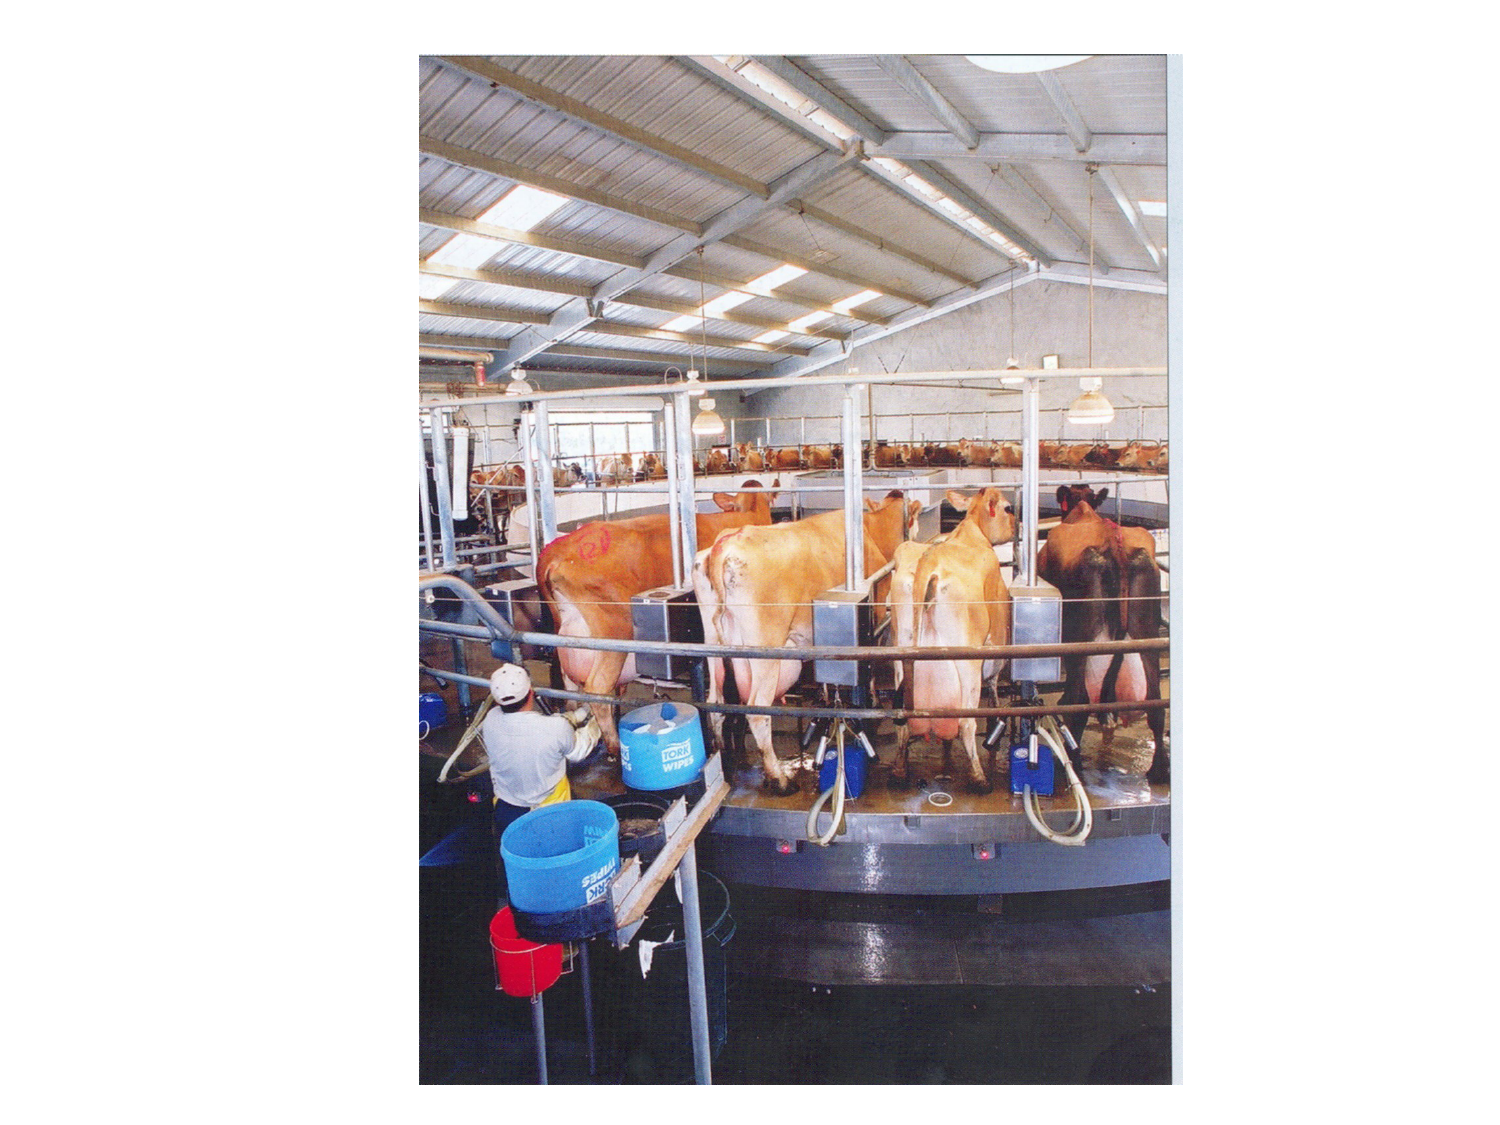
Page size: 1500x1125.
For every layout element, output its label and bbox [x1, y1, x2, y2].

picture [419, 54, 1183, 1085]
